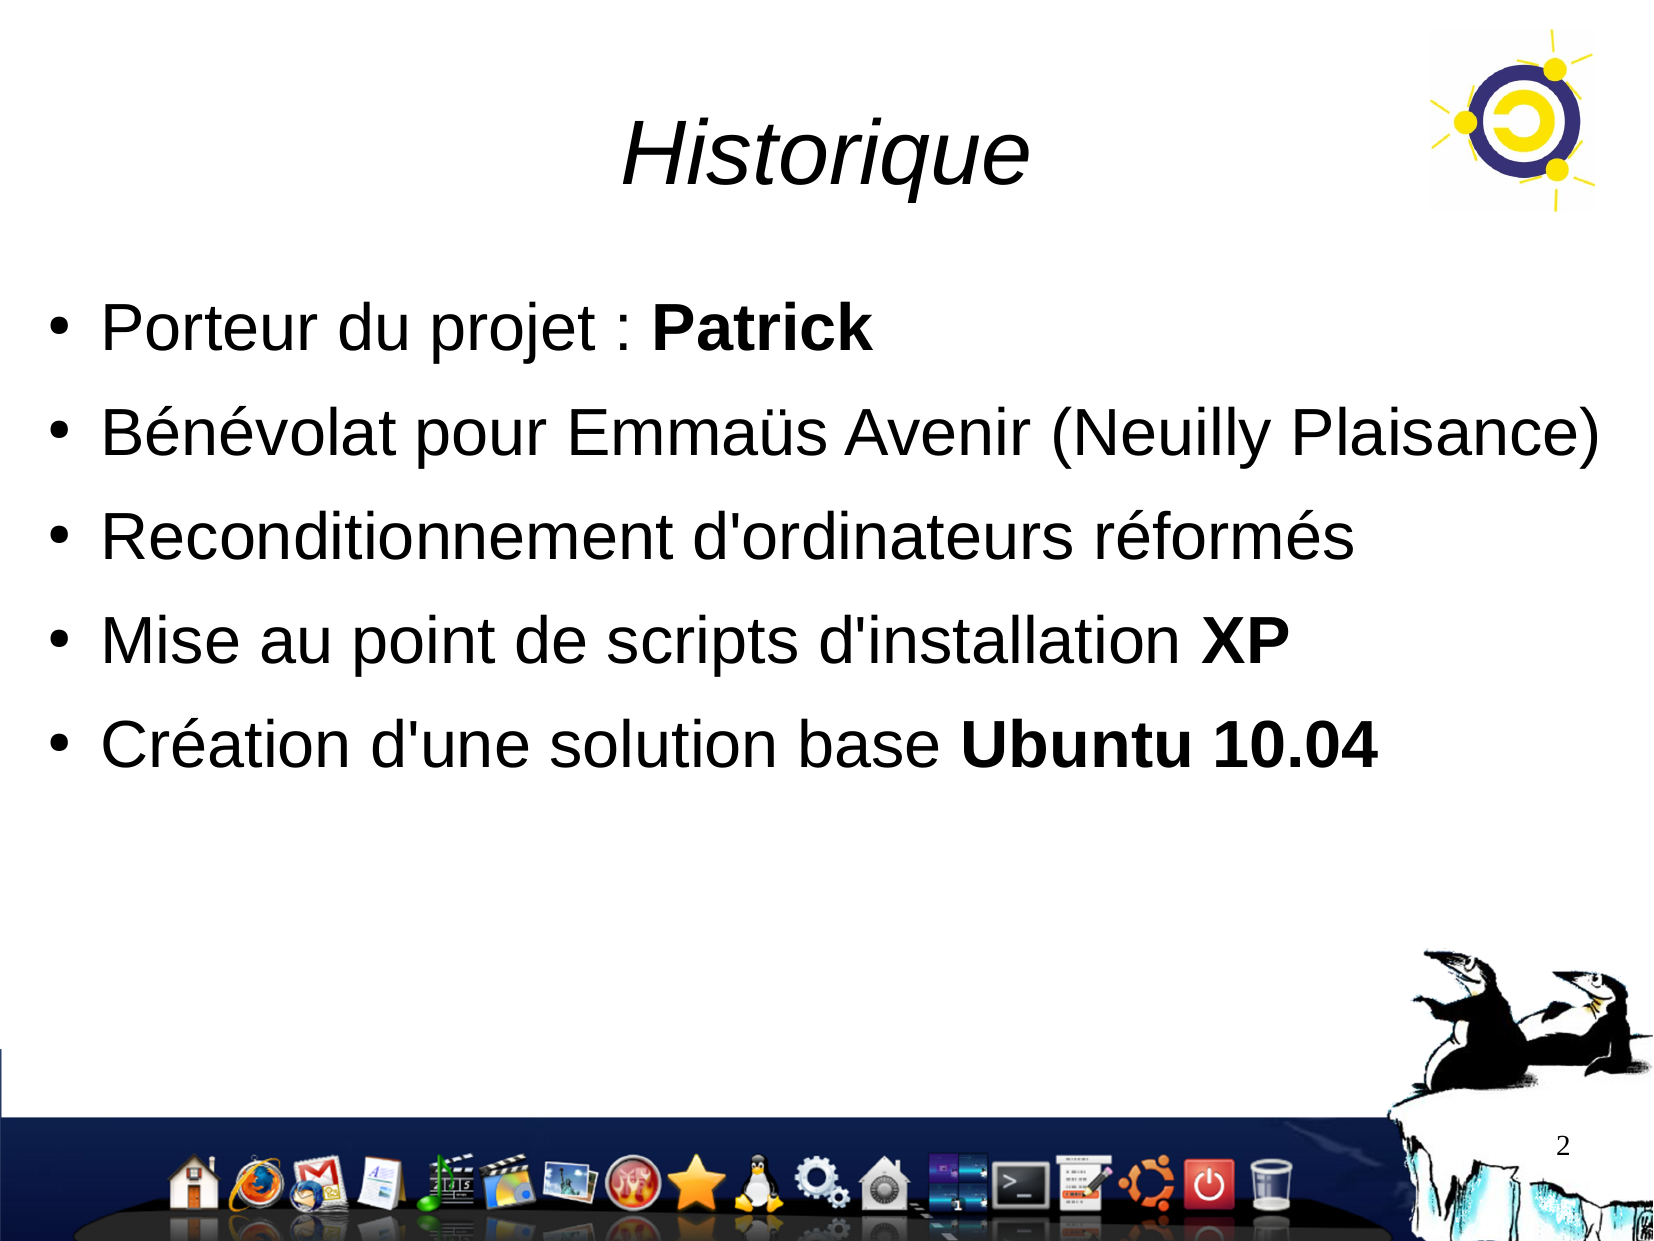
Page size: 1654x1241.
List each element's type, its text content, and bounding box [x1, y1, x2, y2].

title Historique [82, 49, 1571, 257]
picture [0, 29, 1653, 1241]
list Porteur du projet : Patrick Bénévolat pour Emmaüs Avenir (Neuilly Plaisance) Reconditionnement d'ordinateurs réformés Mise au point de scripts d'installation XP Création d'une solution base Ubuntu 10.04 [29, 290, 1625, 1109]
